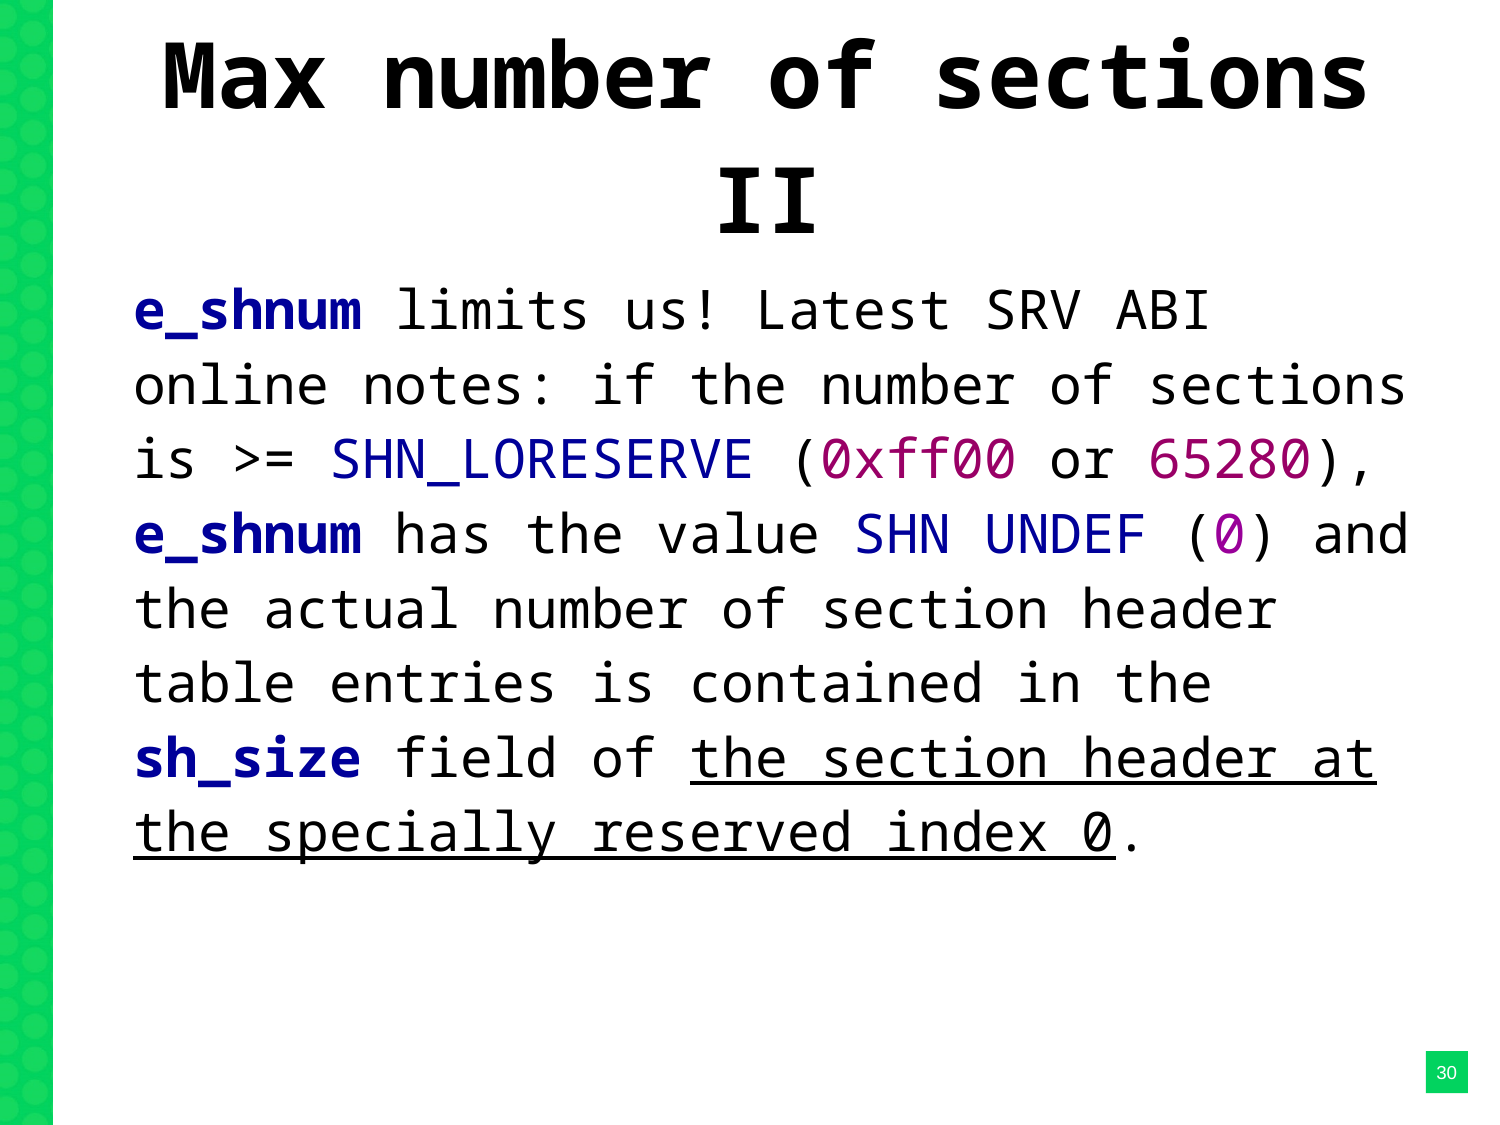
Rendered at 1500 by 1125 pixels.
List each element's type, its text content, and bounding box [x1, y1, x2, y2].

text_box <number> [1425, 1051, 1468, 1094]
list e_shnum limits us! Latest SRV ABI online notes: if the number of sections is >= SHN_LORESERVE (0xff00 or 65280), e_shnum has the value SHN UNDEF (0) and the actual number of section header table entries is contained in the sh_size field of the section header at the specially reserved index 0. [75, 271, 1426, 924]
title Max number of sections II [75, 42, 1426, 229]
picture [0, 0, 53, 1125]
